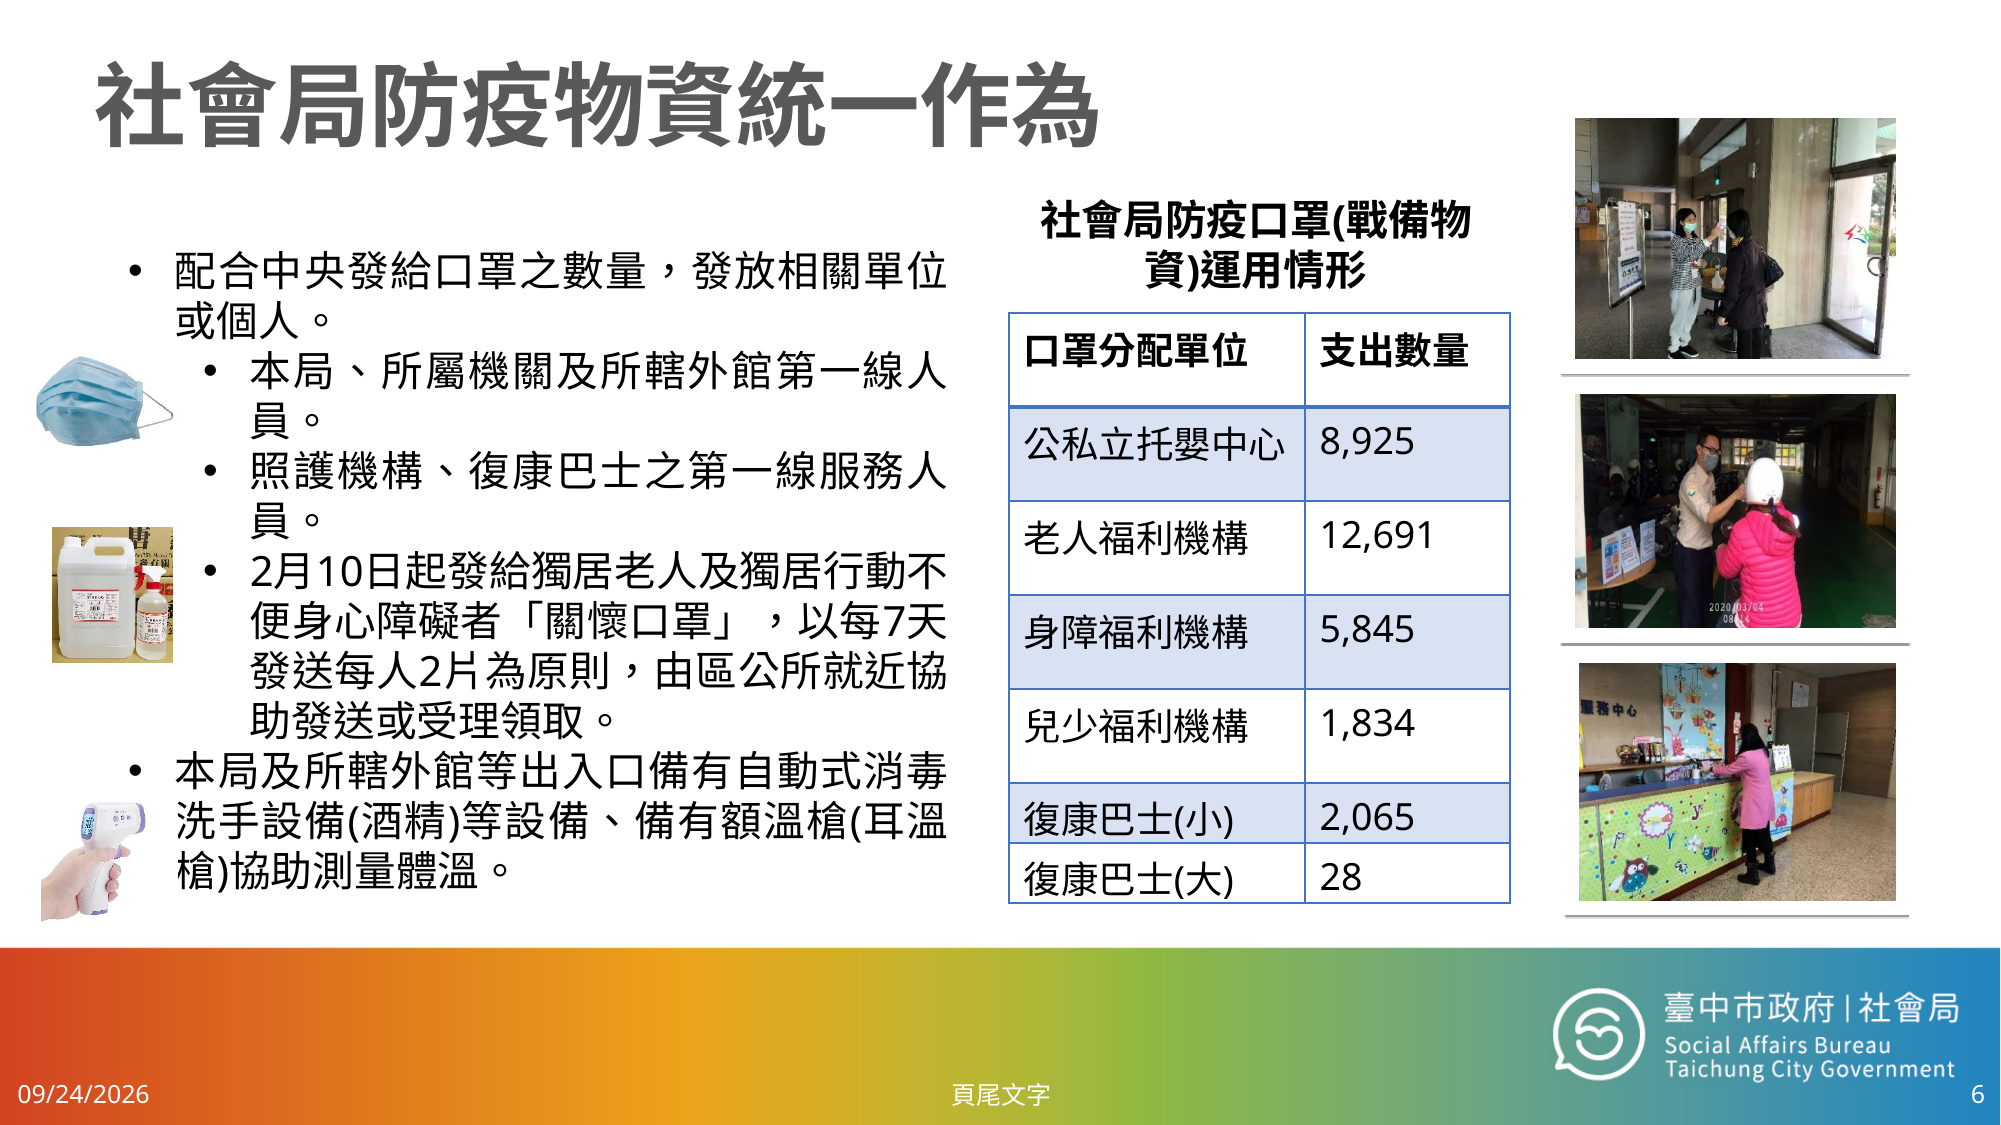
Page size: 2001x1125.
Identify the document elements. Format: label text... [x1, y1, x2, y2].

table_cell 12,691 [1306, 502, 1509, 594]
table_cell 老人福利機構 [1010, 502, 1304, 594]
picture [0, 0, 2001, 1125]
table_cell 5,845 [1306, 596, 1509, 688]
slide_number 03/17/2020 [2, 1065, 453, 1125]
title 社會局防疫物資統一作為 [79, 32, 1924, 187]
table_header 口罩分配單位 [1010, 314, 1304, 405]
table_cell 復康巴士(大) [1010, 844, 1304, 902]
table_cell 復康巴士(小) [1010, 784, 1304, 842]
slide_number <編號> [1550, 1065, 2000, 1125]
text_box 社會局防疫口罩(戰備物資)運用情形 [1001, 186, 1511, 302]
table_cell 8,925 [1306, 409, 1509, 500]
table_cell 公私立托嬰中心 [1010, 409, 1304, 500]
table_cell 28 [1306, 844, 1509, 902]
table_cell 兒少福利機構 [1010, 690, 1304, 782]
table_cell 2,065 [1306, 784, 1509, 842]
table_header 支出數量 [1306, 314, 1509, 405]
footer 頁尾文字 [663, 1065, 1339, 1125]
table_cell 1,834 [1306, 690, 1509, 782]
text_box 配合中央發給口罩之數量，發放相關單位或個人。 本局、所屬機關及所轄外館第一線人員。 照護機構、復康巴士之第一線服務人員。 2月10日起發給獨居老人及獨居行動不便身心障礙者「關懷口罩」，以每7天發送每人2片為原則，由區公所就近協助發送或受理領取。 本局及所轄外館等出入口備有自動式消毒洗手設備(酒精)等設備、備有額溫槍(耳溫槍)協助測量體溫。 [113, 237, 964, 903]
table_cell 身障福利機構 [1010, 596, 1304, 688]
